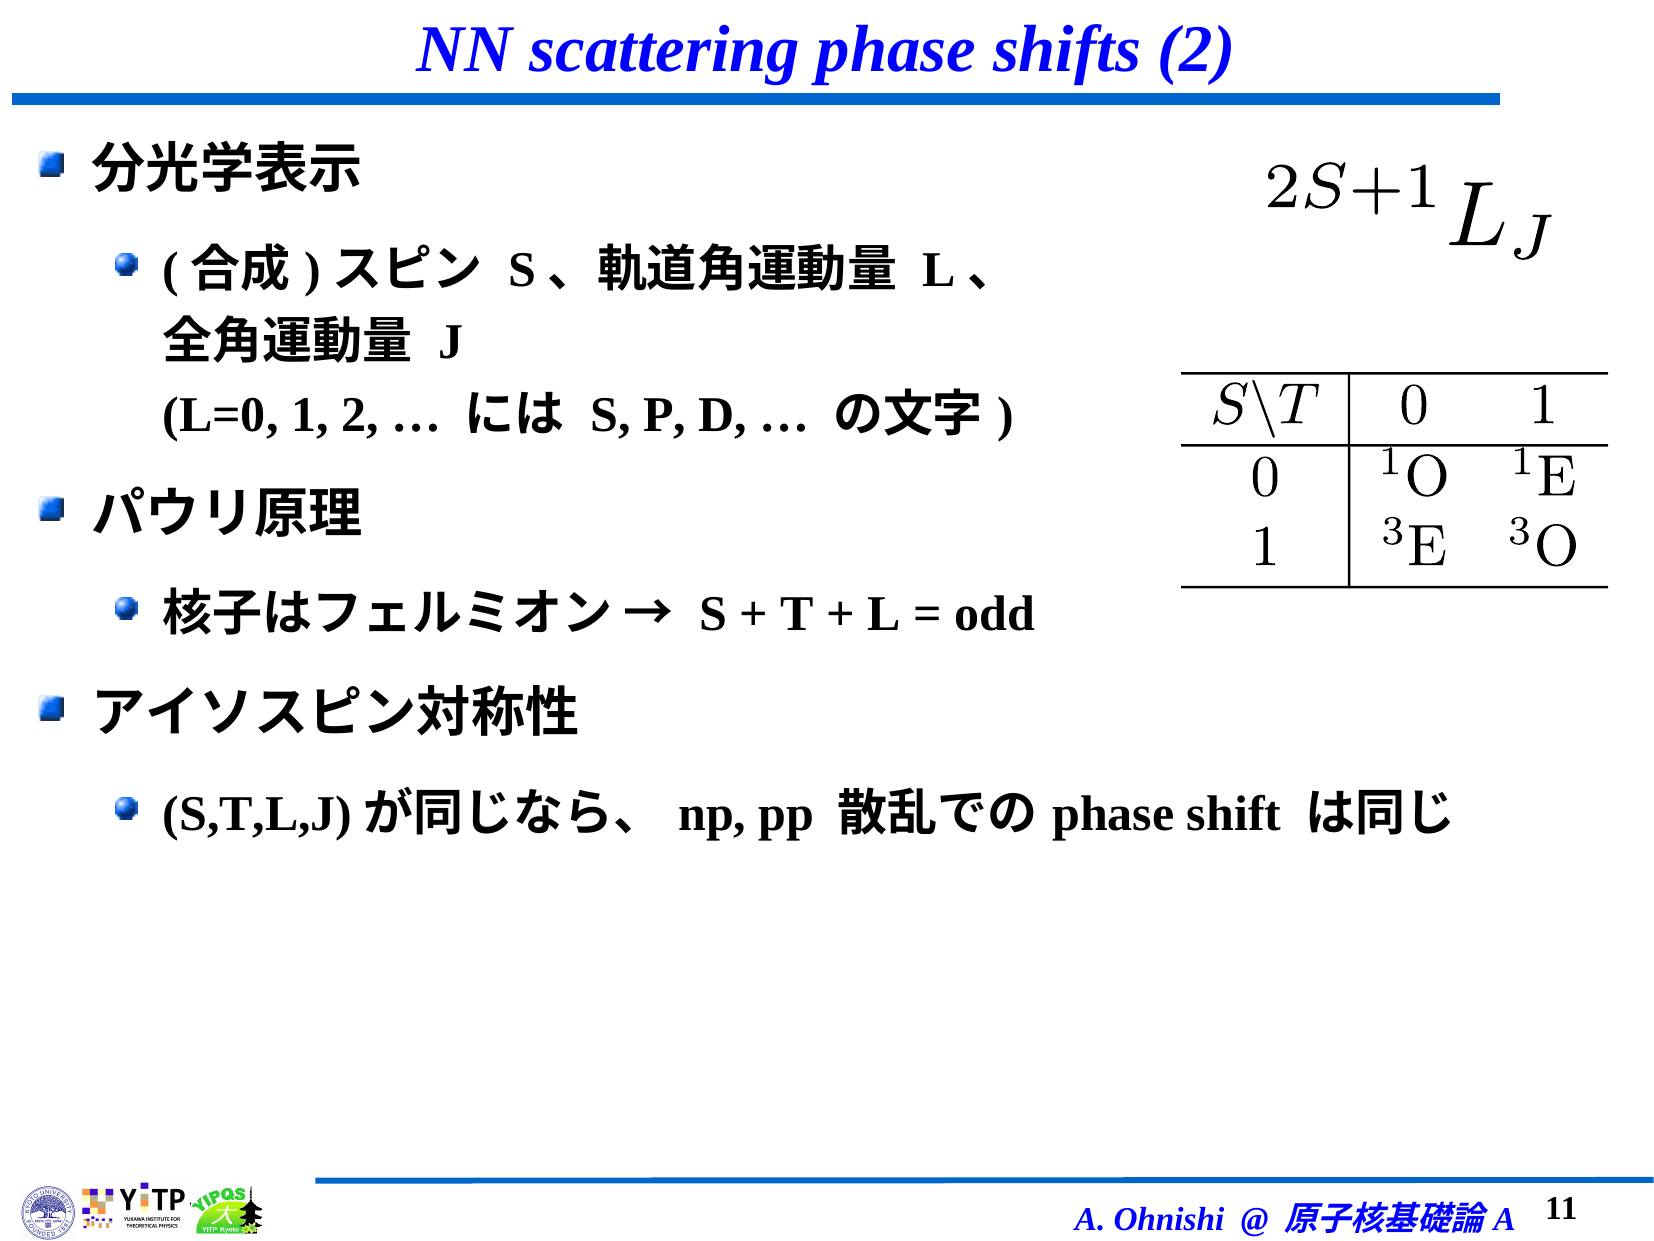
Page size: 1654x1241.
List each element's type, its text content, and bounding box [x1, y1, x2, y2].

title NN scattering phase shifts (2) [0, 0, 1654, 99]
text_box [1181, 372, 1609, 589]
picture [77, 1179, 263, 1234]
picture [20, 1185, 76, 1241]
text_box [1263, 162, 1555, 260]
list 分光学表示 (合成)スピン S、軌道角運動量 L、 全角運動量 J (L=0, 1, 2, … には S, P, D, … の文字) パウリ原理 核子はフェルミオン → S + T + L = odd アイソスピン対称性 (S,T,L,J)が同じなら、np, pp 散乱でのphase shift は同じ [20, 124, 1621, 1137]
